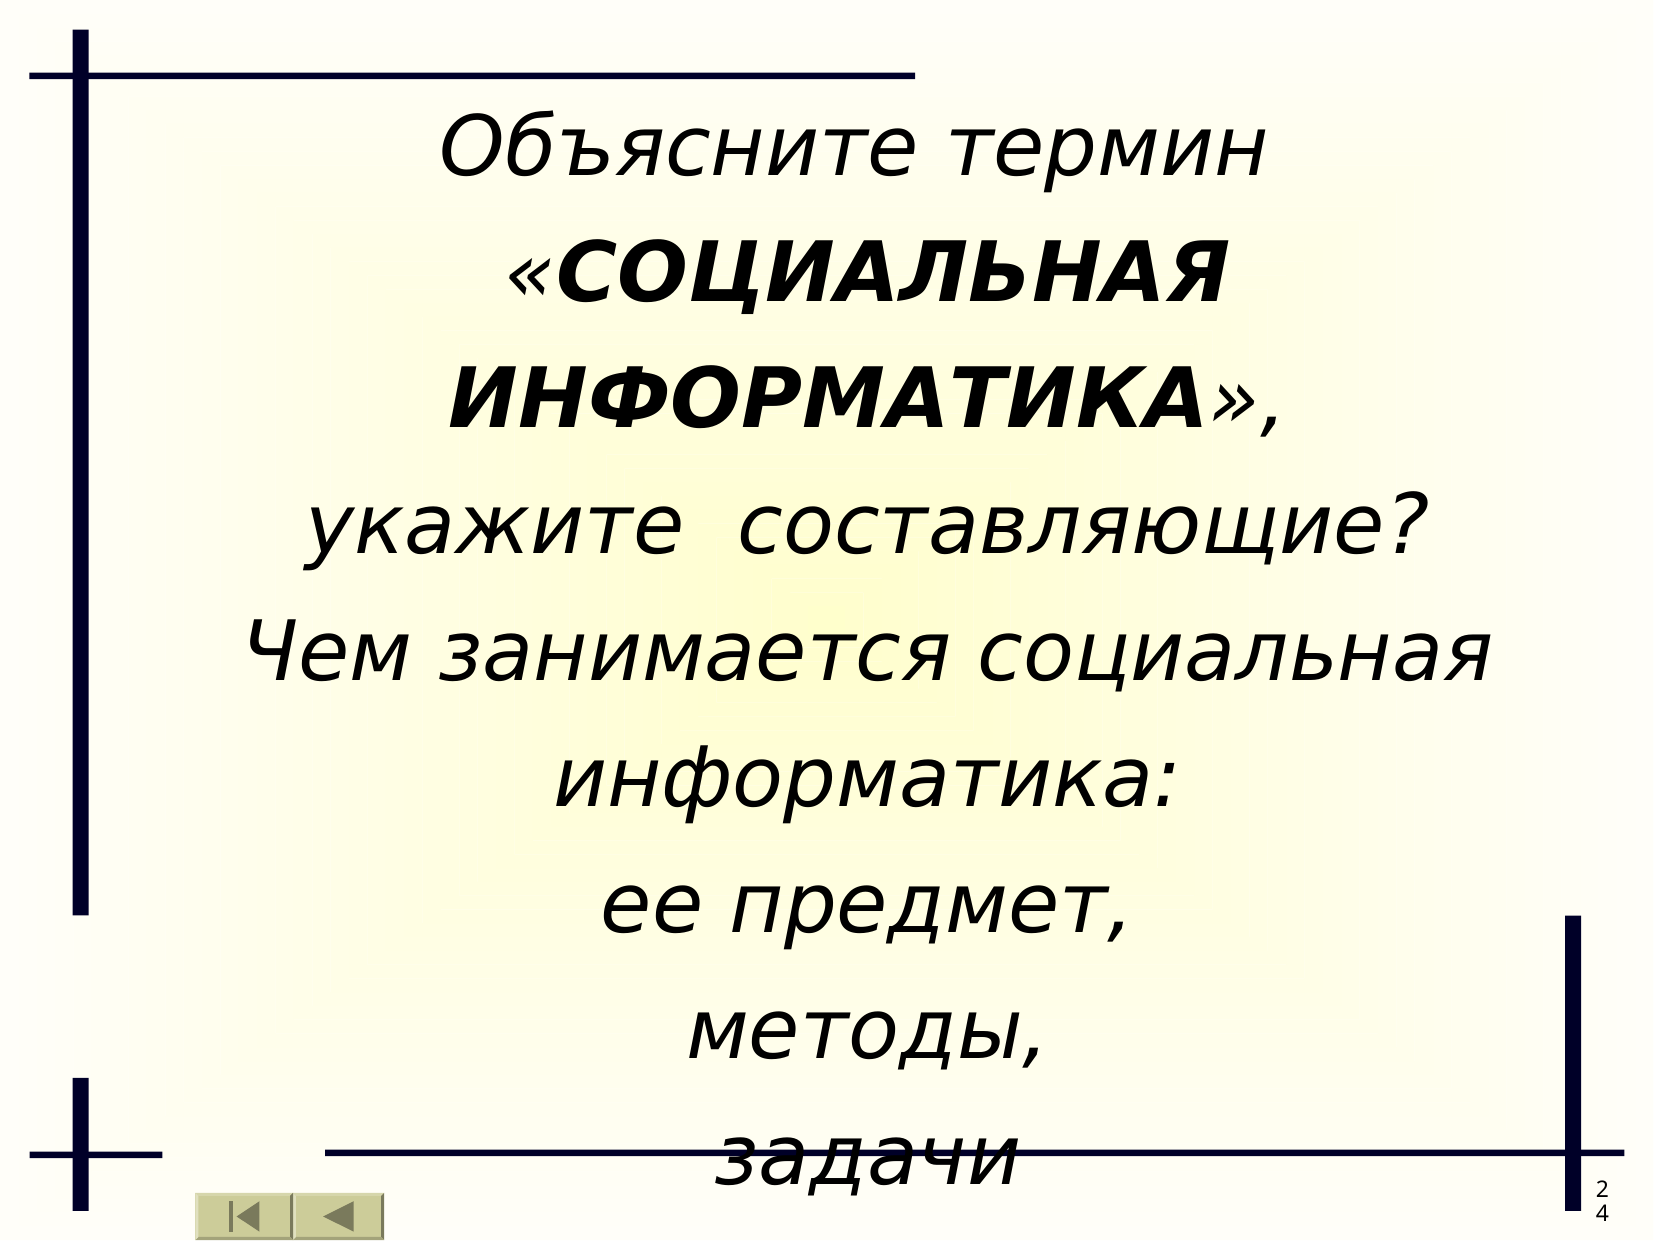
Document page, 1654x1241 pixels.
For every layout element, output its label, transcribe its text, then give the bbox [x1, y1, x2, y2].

text_box Объясните термин «СОЦИАЛЬНАЯ ИНФОРМАТИКА», укажите составляющие? Чем занимается социальная информатика: ее предмет, методы, задачи [88, 61, 1648, 1241]
text_box [196, 1192, 385, 1241]
